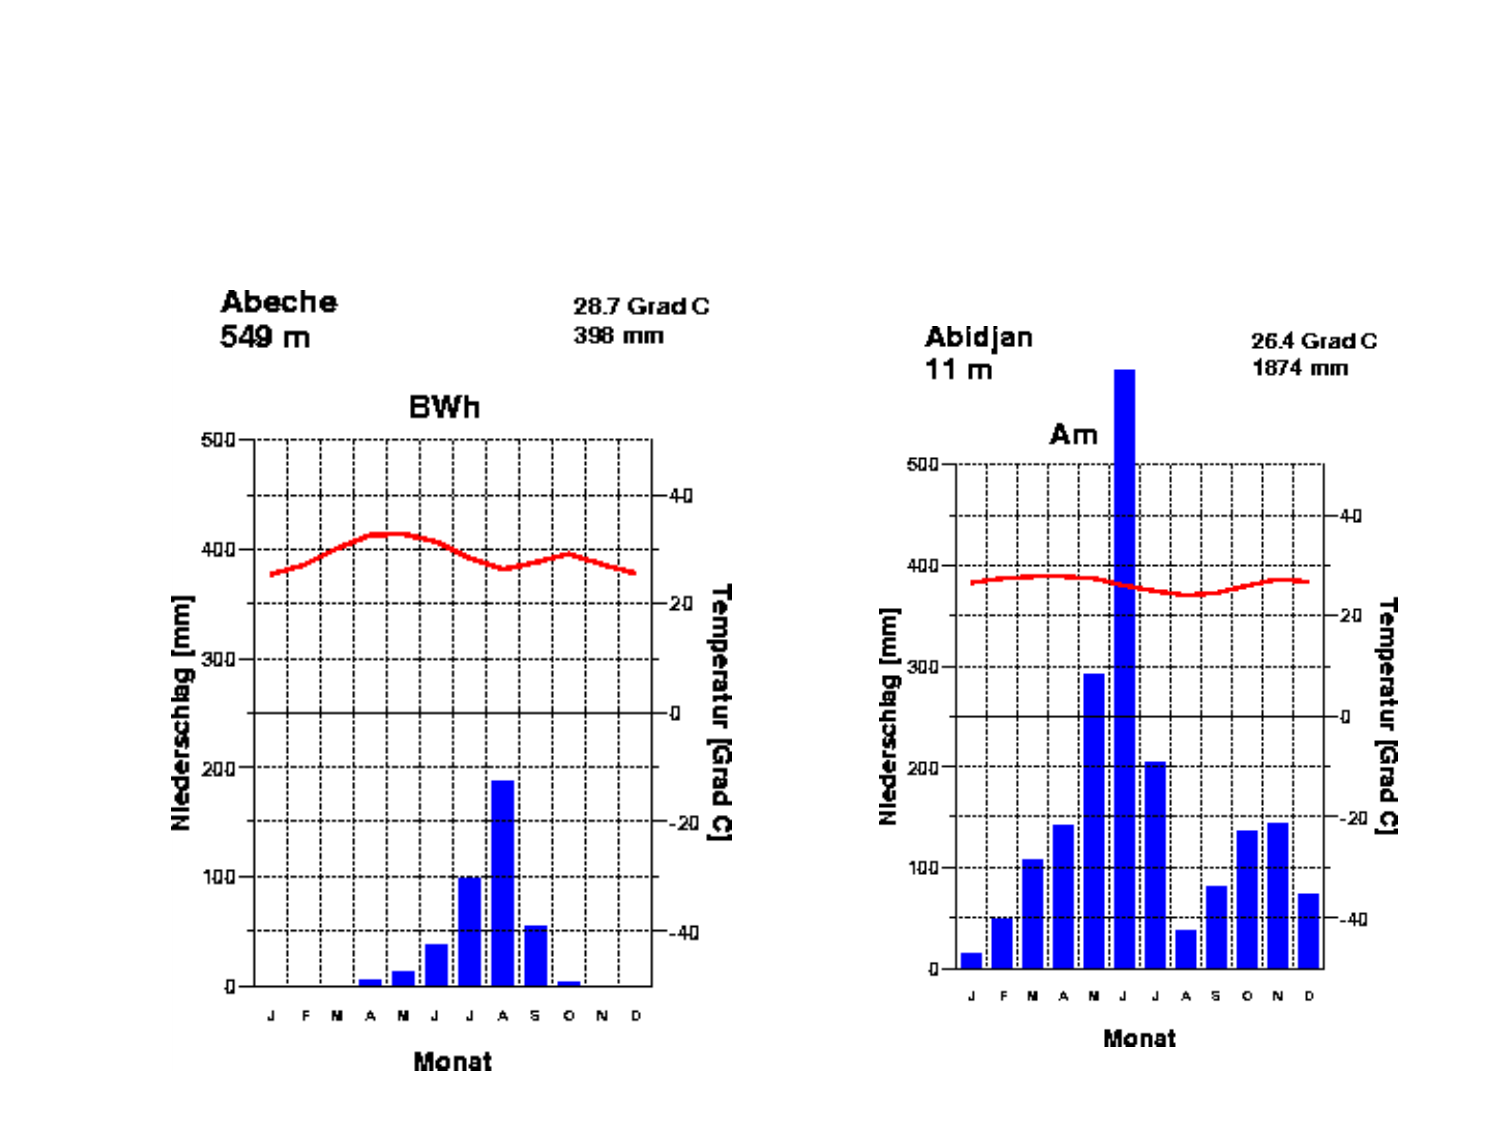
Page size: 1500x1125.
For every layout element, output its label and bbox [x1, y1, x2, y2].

picture [171, 290, 732, 1071]
picture [879, 326, 1398, 1047]
